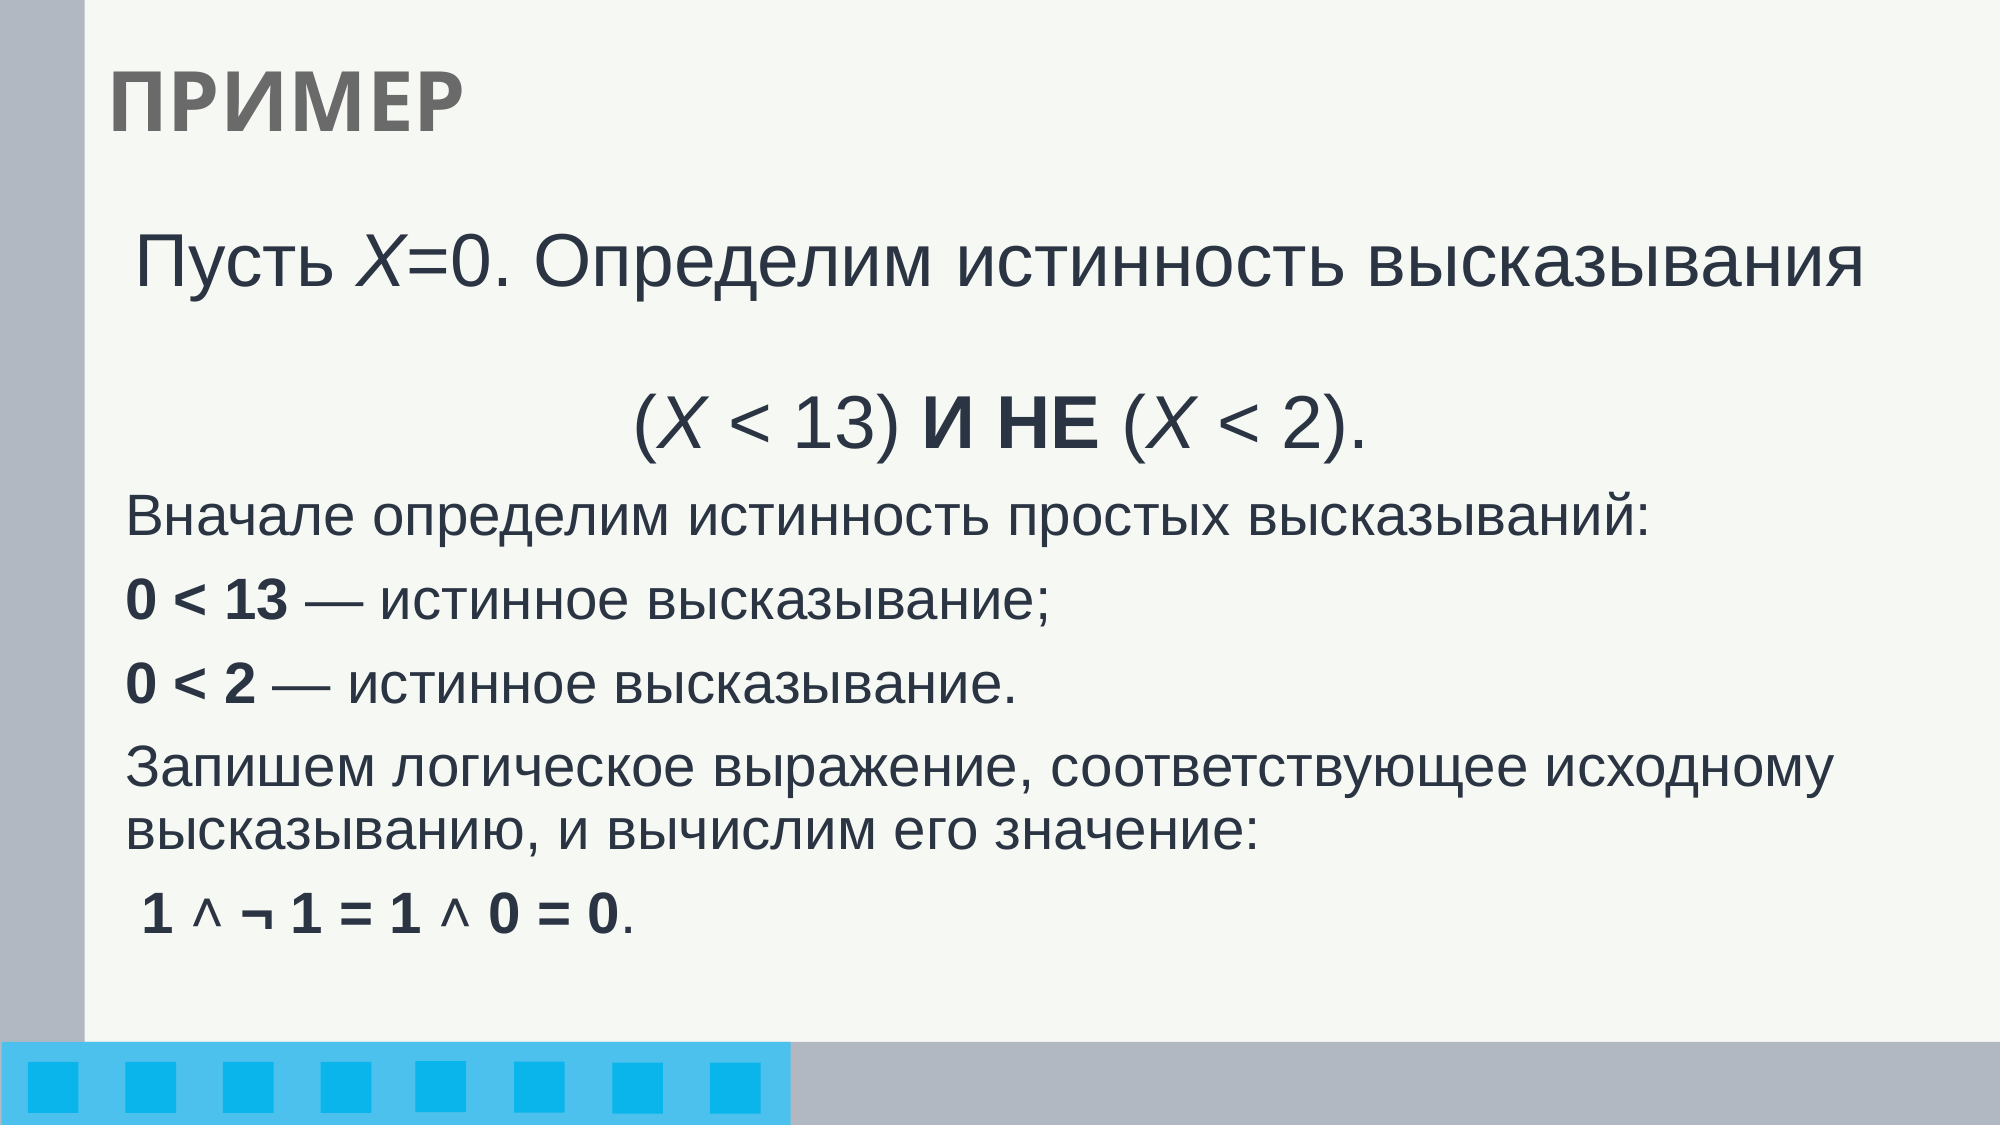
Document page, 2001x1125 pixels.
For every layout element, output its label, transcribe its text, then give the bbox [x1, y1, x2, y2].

title ПРИМЕР [90, 0, 1873, 213]
list Пусть Х=0. Определим истинность высказывания (X < 13) И НЕ (X < 2). Вначале определим истинность простых высказываний: 0 < 13 — истинное высказывание; 0 < 2 — истинное высказывание. Запишем логическое выражение, соответствующее исходному высказыванию, и вычислим его значение: 1 ˄ ¬ 1 = 1 ˄ 0 = 0. [110, 213, 1892, 960]
